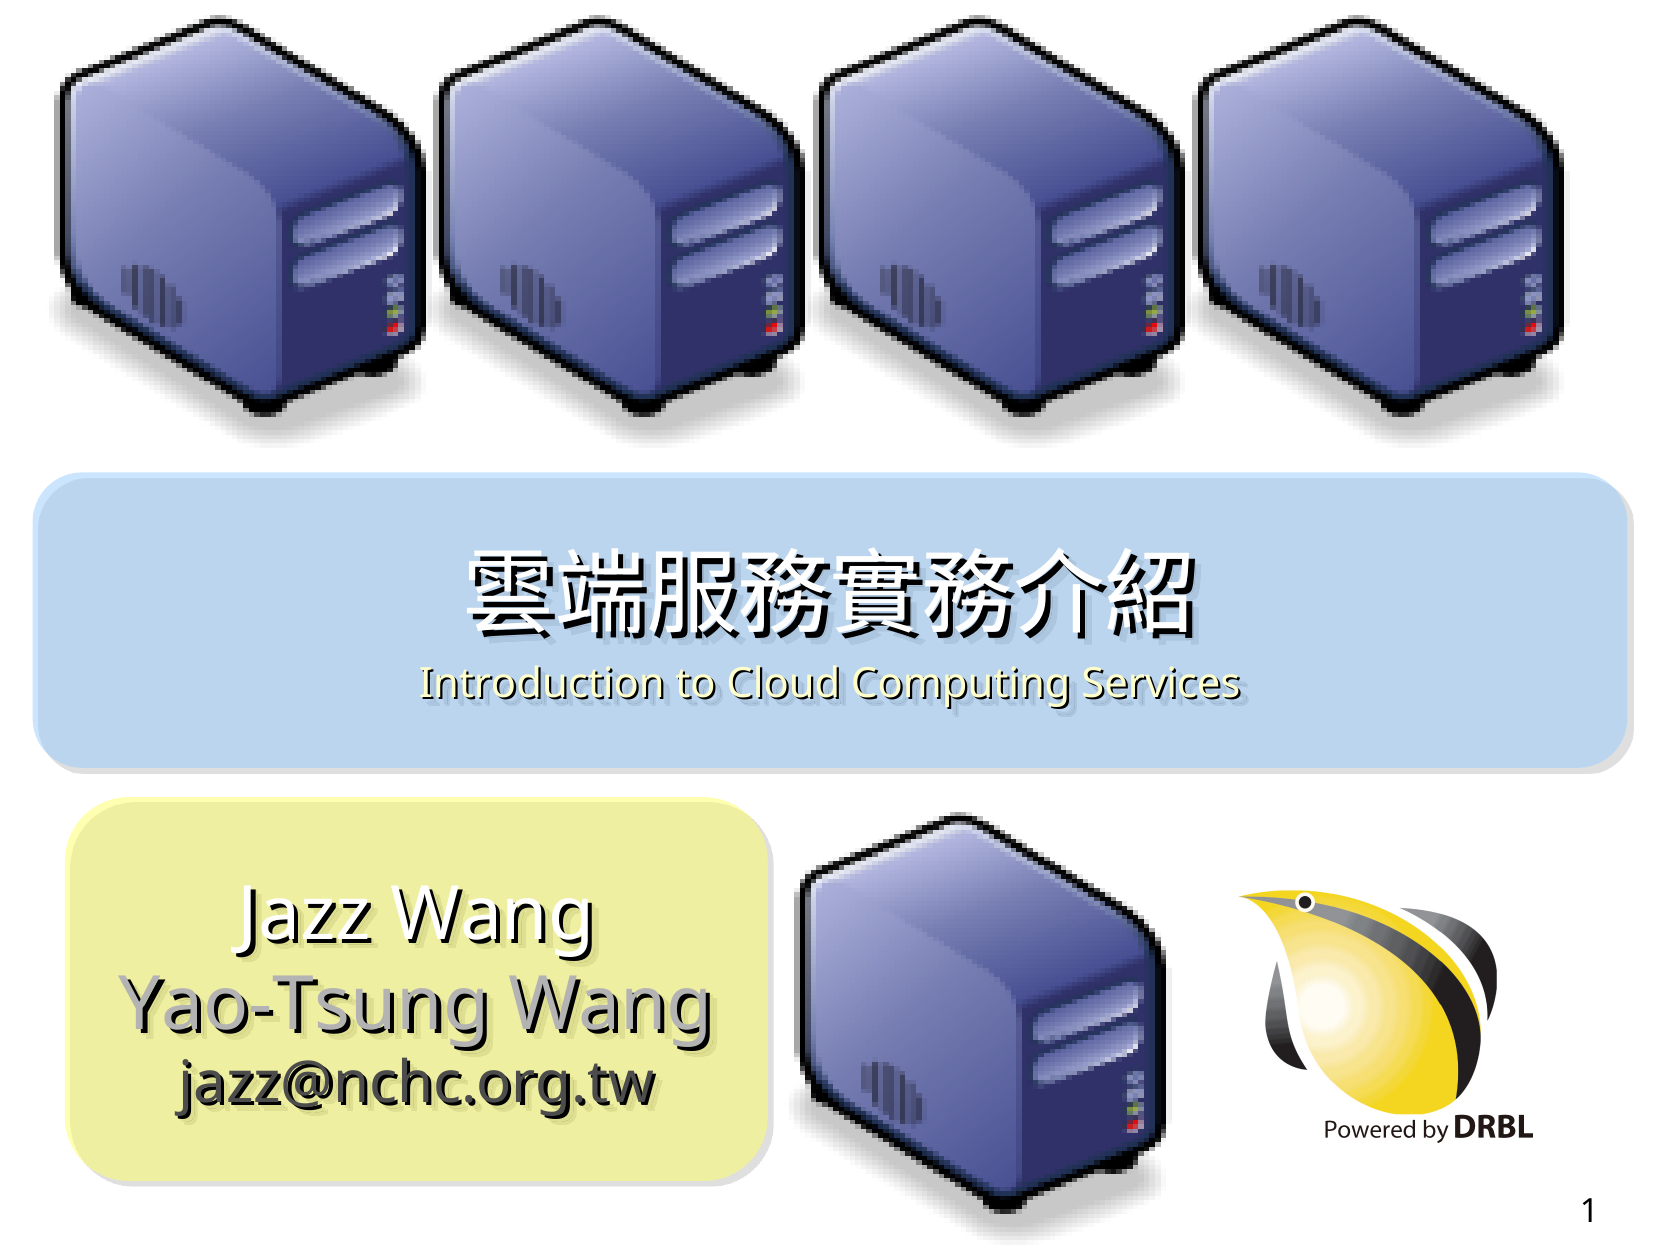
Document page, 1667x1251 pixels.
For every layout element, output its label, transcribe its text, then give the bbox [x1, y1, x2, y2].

picture [1224, 874, 1548, 1152]
picture [27, 2, 1609, 502]
text_box Jazz Wang Yao-Tsung Wang jazz@nchc.org.tw [64, 797, 767, 1182]
picture [767, 800, 1211, 1249]
text_box 雲端服務實務介紹 Introduction to Cloud Computing Services [32, 472, 1628, 768]
